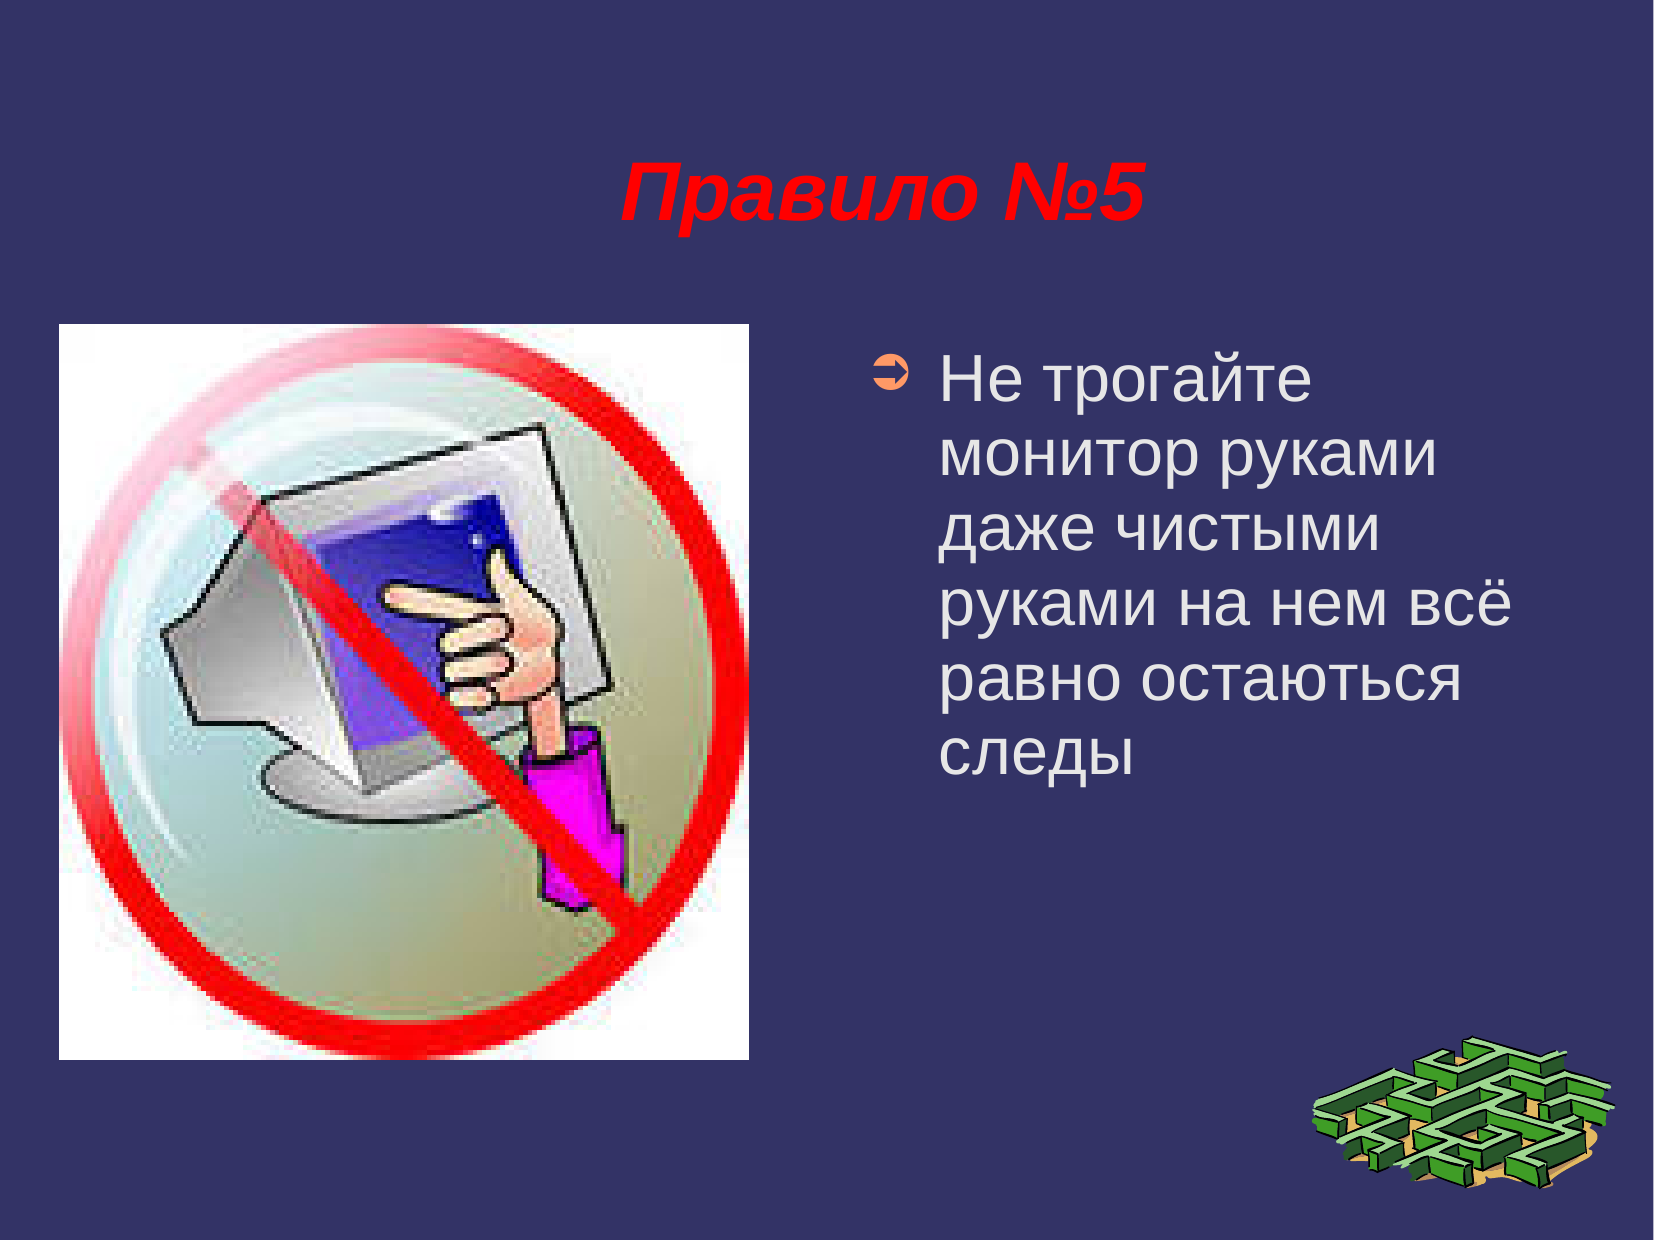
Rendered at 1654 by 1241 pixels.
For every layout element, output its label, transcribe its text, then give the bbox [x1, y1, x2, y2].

picture [59, 324, 749, 1060]
title Правило №5 [177, 88, 1590, 296]
list Не трогайте монитор руками даже чистыми руками на нем всё равно остаються следы [856, 340, 1546, 1123]
